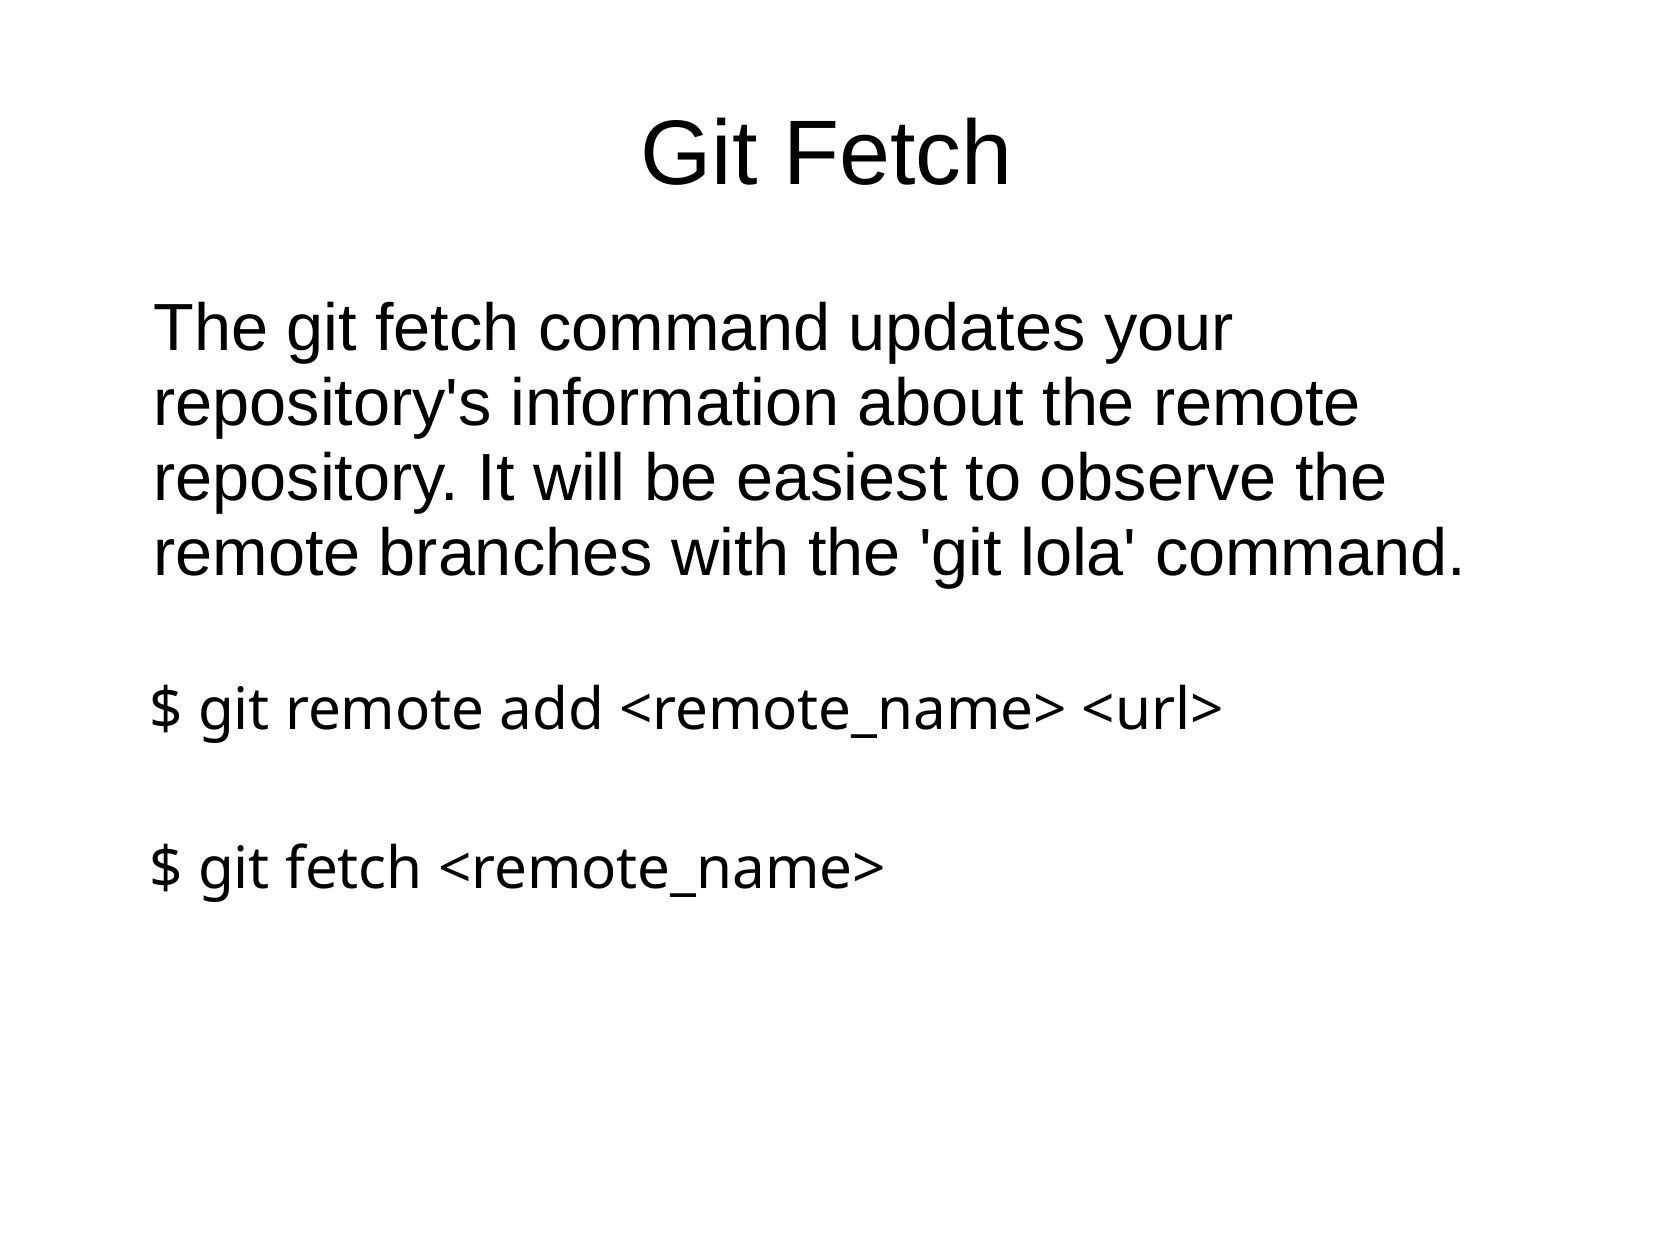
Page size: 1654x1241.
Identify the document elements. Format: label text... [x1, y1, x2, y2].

title Git Fetch [82, 49, 1571, 257]
list The git fetch command updates your repository's information about the remote repository. It will be easiest to observe the remote branches with the 'git lola' command. [82, 290, 1571, 631]
text_box $ git remote add <remote_name> <url> $ git fetch <remote_name> [135, 660, 1183, 918]
